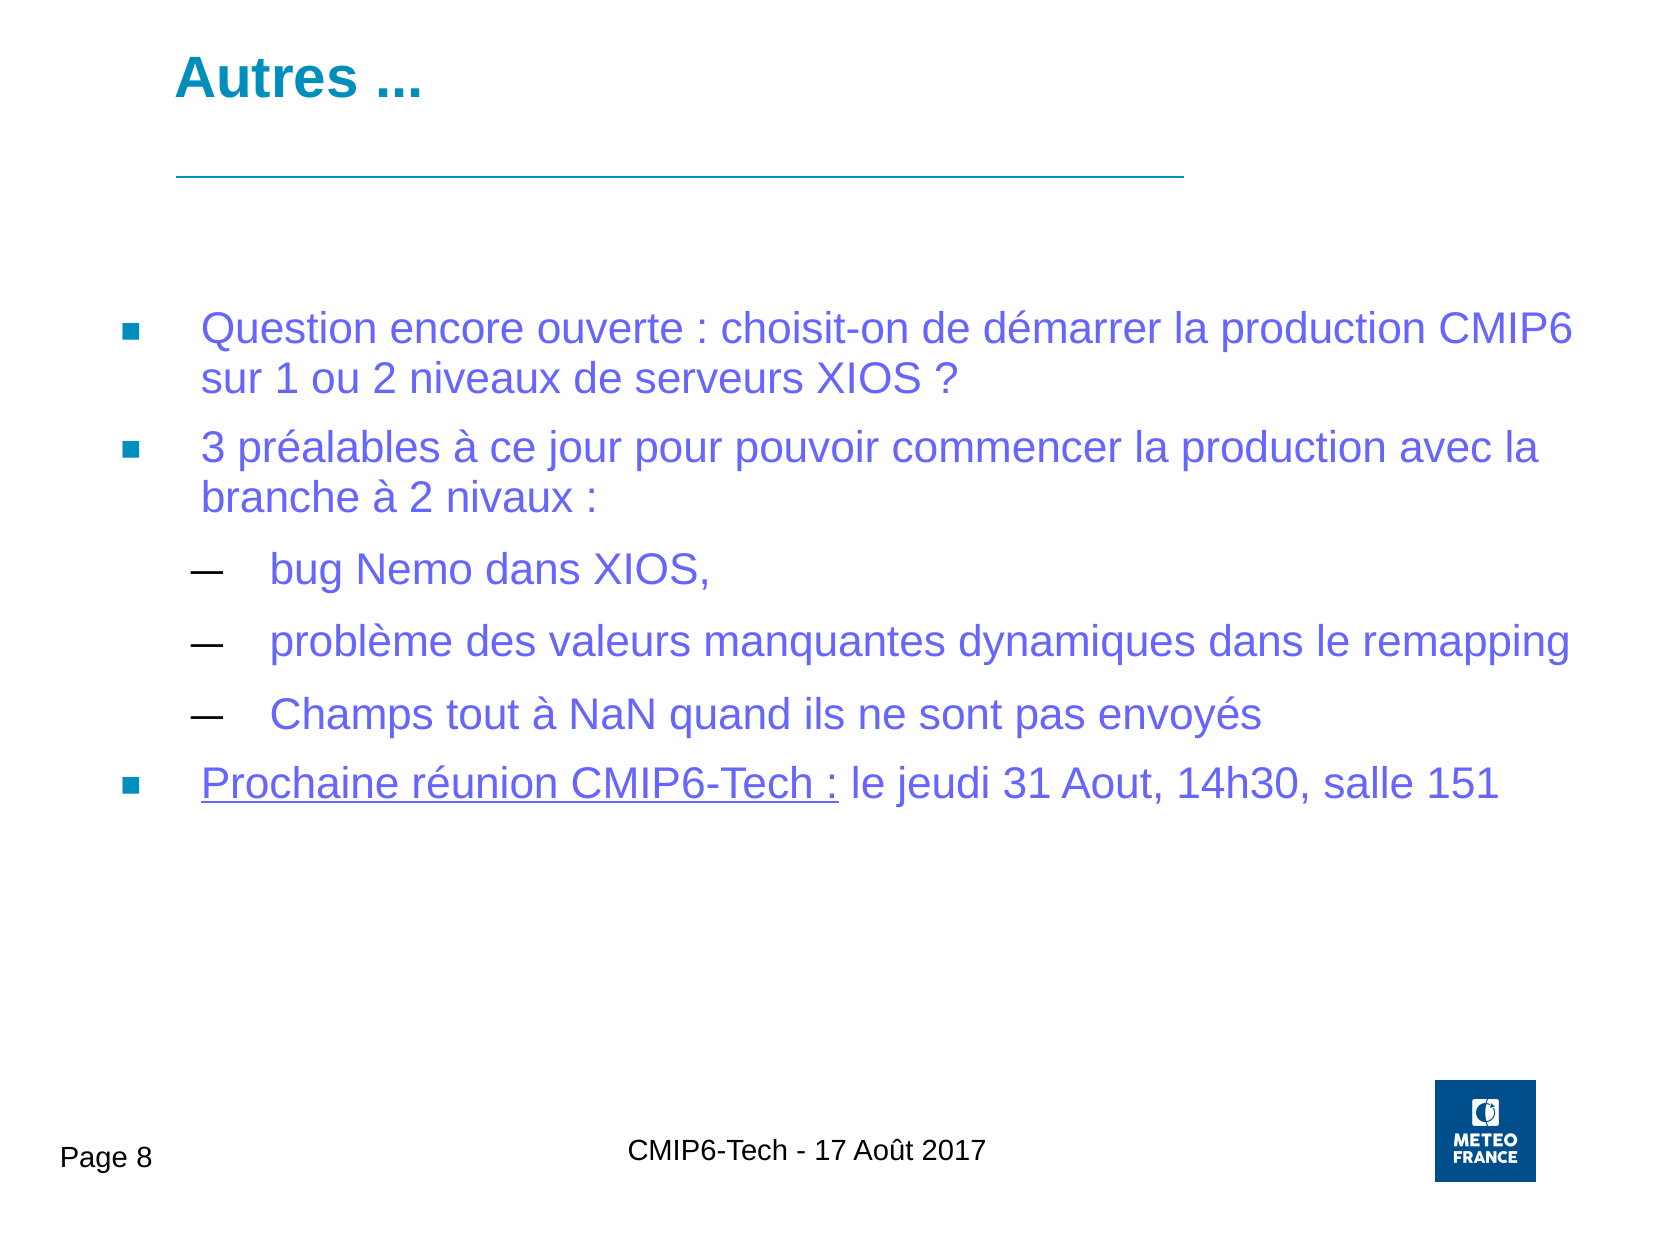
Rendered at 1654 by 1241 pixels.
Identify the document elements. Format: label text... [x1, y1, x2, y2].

title Autres ... [174, 0, 1654, 156]
list Question encore ouverte : choisit-on de démarrer la production CMIP6 sur 1 ou 2 niveaux de serveurs XIOS ? 3 préalables à ce jour pour pouvoir commencer la production avec la branche à 2 nivaux : bug Nemo dans XIOS, problème des valeurs manquantes dynamiques dans le remapping Champs tout à NaN quand ils ne sont pas envoyés Prochaine réunion CMIP6-Tech : le jeudi 31 Aout, 14h30, salle 151 [103, 304, 1604, 845]
picture [1435, 1080, 1536, 1182]
